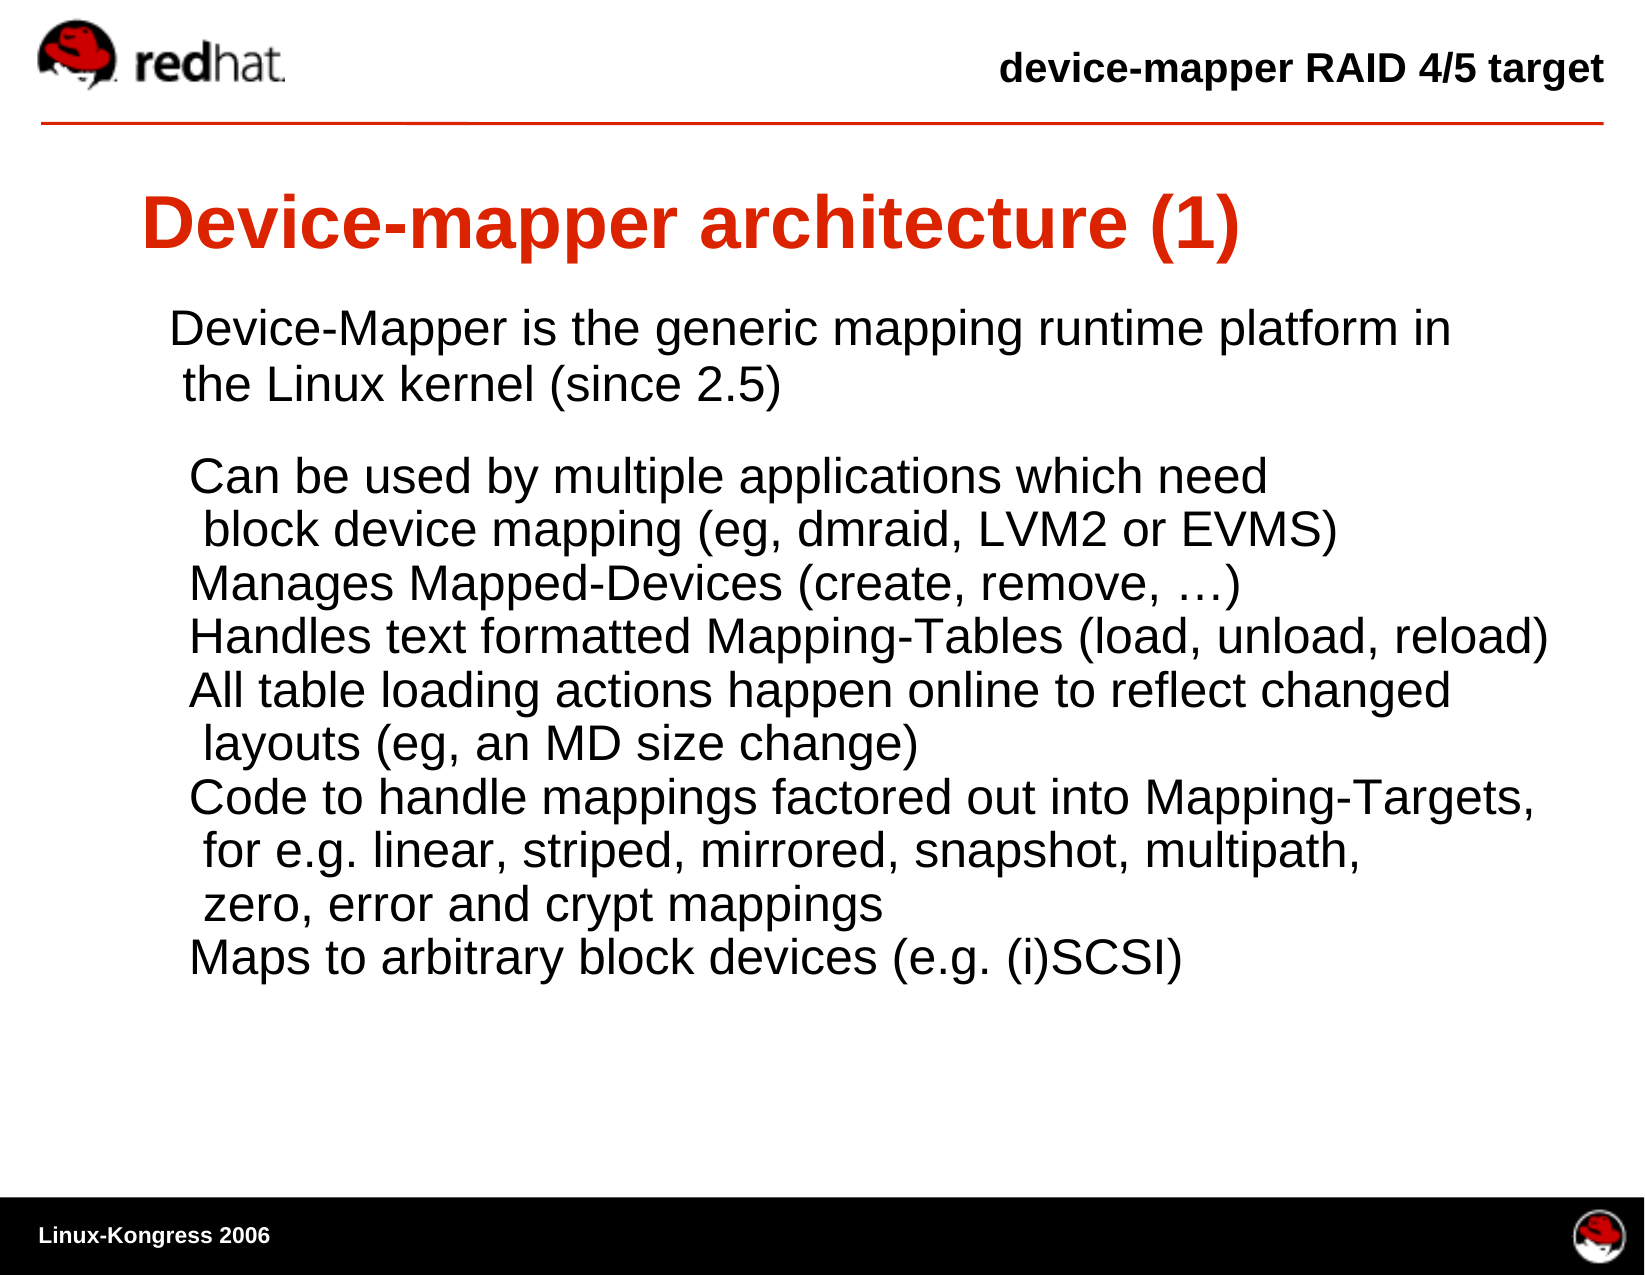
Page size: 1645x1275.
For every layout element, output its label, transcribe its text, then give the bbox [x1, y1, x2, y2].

text_box Device-Mapper is the generic mapping runtime platform in the Linux kernel (since 2.5) [154, 299, 1488, 425]
text_box device-mapper RAID 4/5 target [959, 44, 1605, 97]
picture [1568, 1206, 1631, 1270]
text_box Device-mapper architecture (1) [141, 180, 1271, 274]
text_box [0, 1197, 1645, 1275]
text_box Can be used by multiple applications which need block device mapping (eg, dmraid, LVM2 or EVMS) Manages Mapped-Devices (create, remove, …) Handles text formatted Mapping-Tables (load, unload, reload) All table loading actions happen online to reflect changed layouts (eg, an MD size change) Code to handle mappings factored out into Mapping-Targets, for e.g. linear, striped, mirrored, snapshot, multipath, zero, error and crypt mappings Maps to arbitrary block devices (e.g. (i)SCSI) [174, 450, 1555, 1110]
text_box Linux-Kongress 2006 [38, 1222, 381, 1252]
picture [36, 17, 285, 102]
